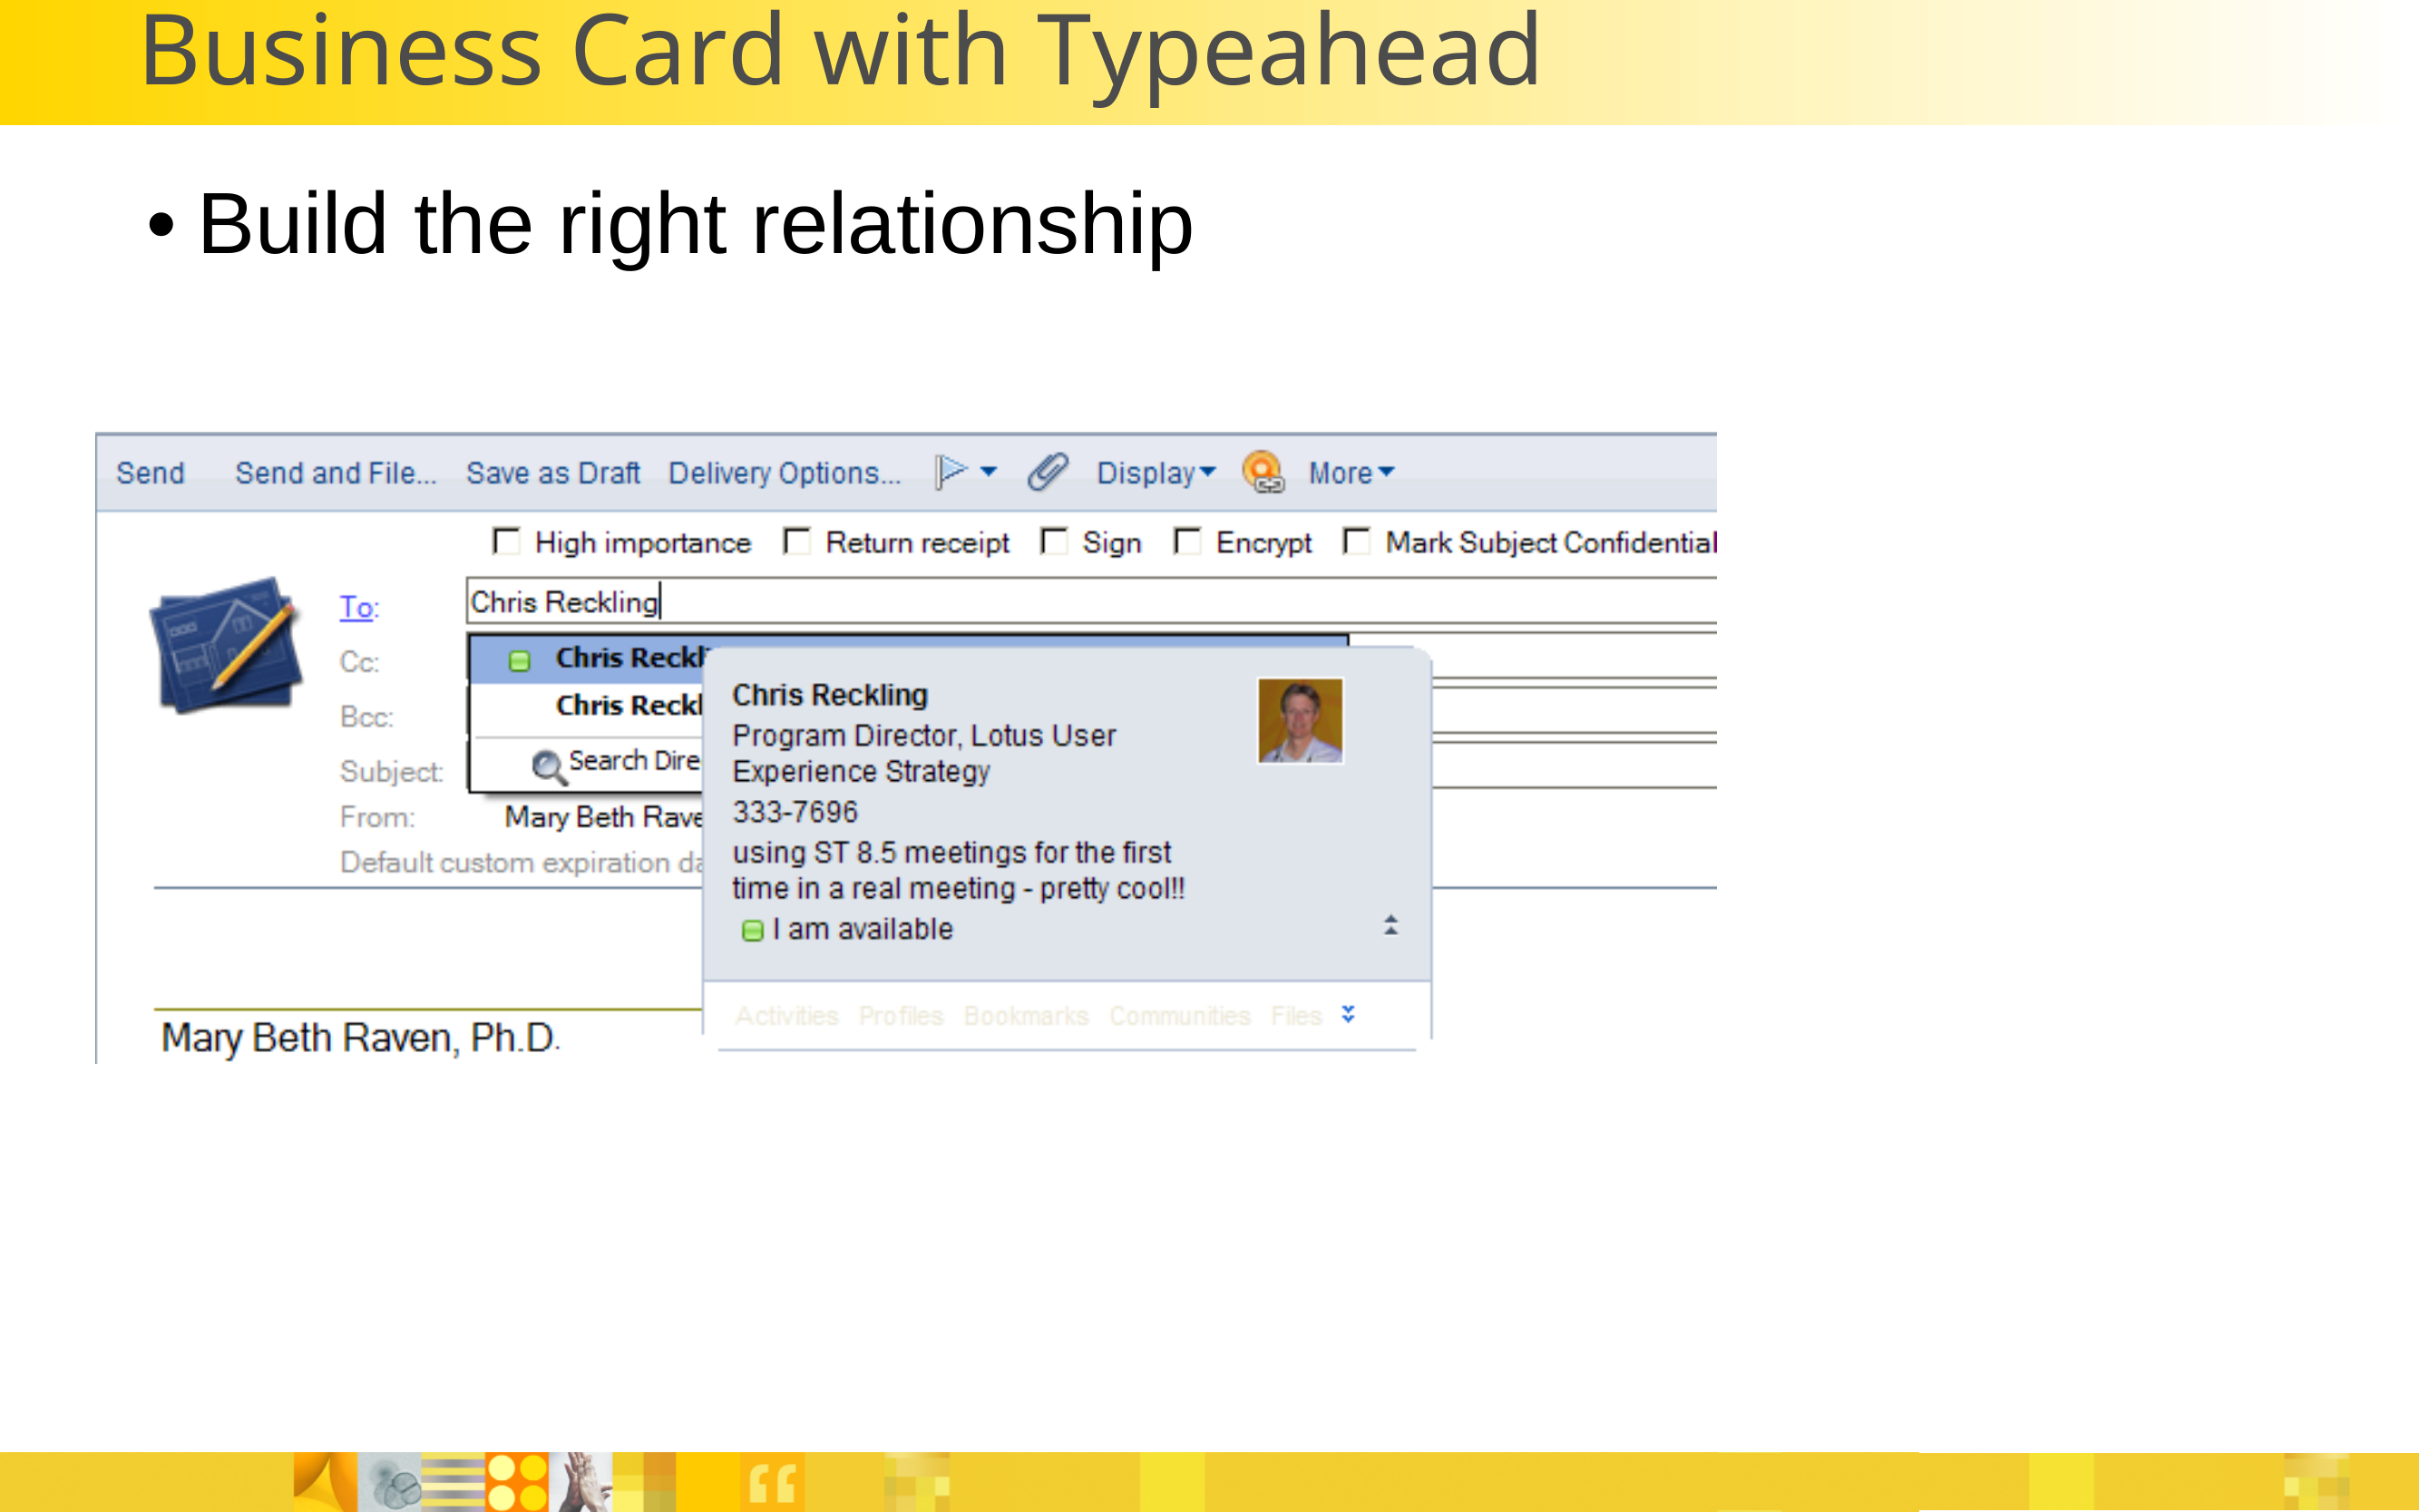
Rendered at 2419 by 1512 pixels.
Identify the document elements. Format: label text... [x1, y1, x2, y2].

picture [0, 1452, 2419, 1512]
list Build the right relationship [121, 177, 2298, 1175]
title Business Card with Typeahead [137, 2, 2315, 127]
text_box [0, 0, 2419, 125]
picture [95, 432, 1717, 1064]
